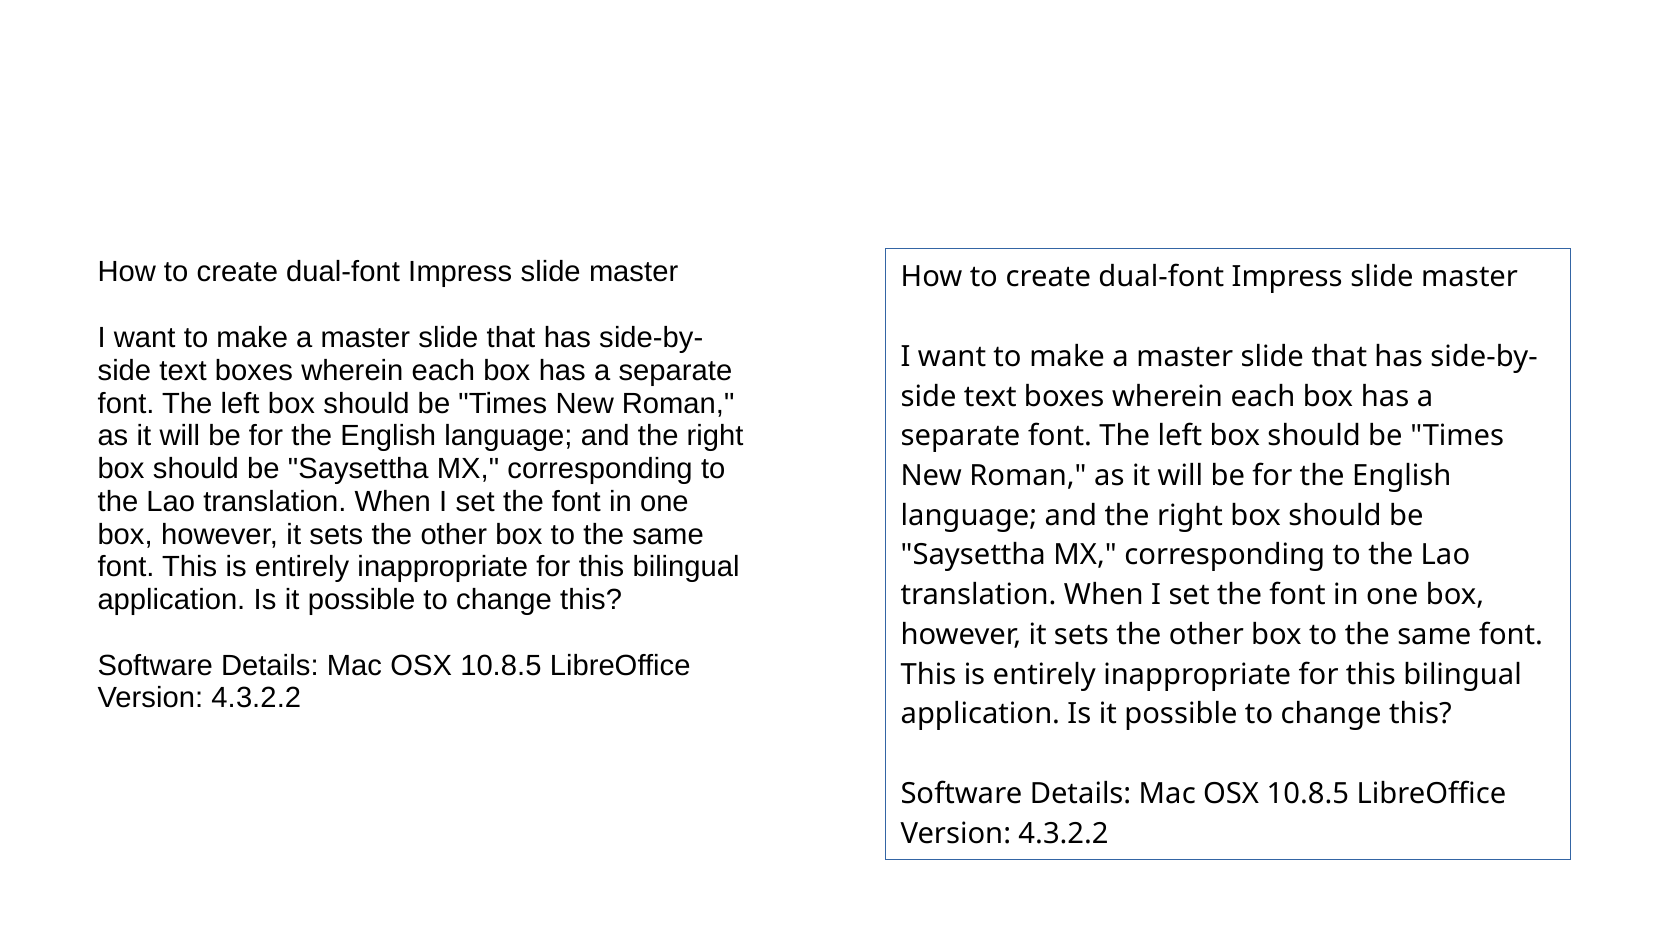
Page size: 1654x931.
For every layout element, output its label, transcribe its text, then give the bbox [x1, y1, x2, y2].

text_box How to create dual-font Impress slide master I want to make a master slide that has side-by-side text boxes wherein each box has a separate font. The left box should be "Times New Roman," as it will be for the English language; and the right box should be "Saysettha MX," corresponding to the Lao translation. When I set the font in one box, however, it sets the other box to the same font. This is entirely inappropriate for this bilingual application. Is it possible to change this? Software Details: Mac OSX 10.8.5 LibreOffice Version: 4.3.2.2 [885, 248, 1571, 709]
text_box How to create dual-font Impress slide master I want to make a master slide that has side-by-side text boxes wherein each box has a separate font. The left box should be "Times New Roman," as it will be for the English language; and the right box should be "Saysettha MX," corresponding to the Lao translation. When I set the font in one box, however, it sets the other box to the same font. This is entirely inappropriate for this bilingual application. Is it possible to change this? Software Details: Mac OSX 10.8.5 LibreOffice Version: 4.3.2.2 [82, 248, 768, 719]
